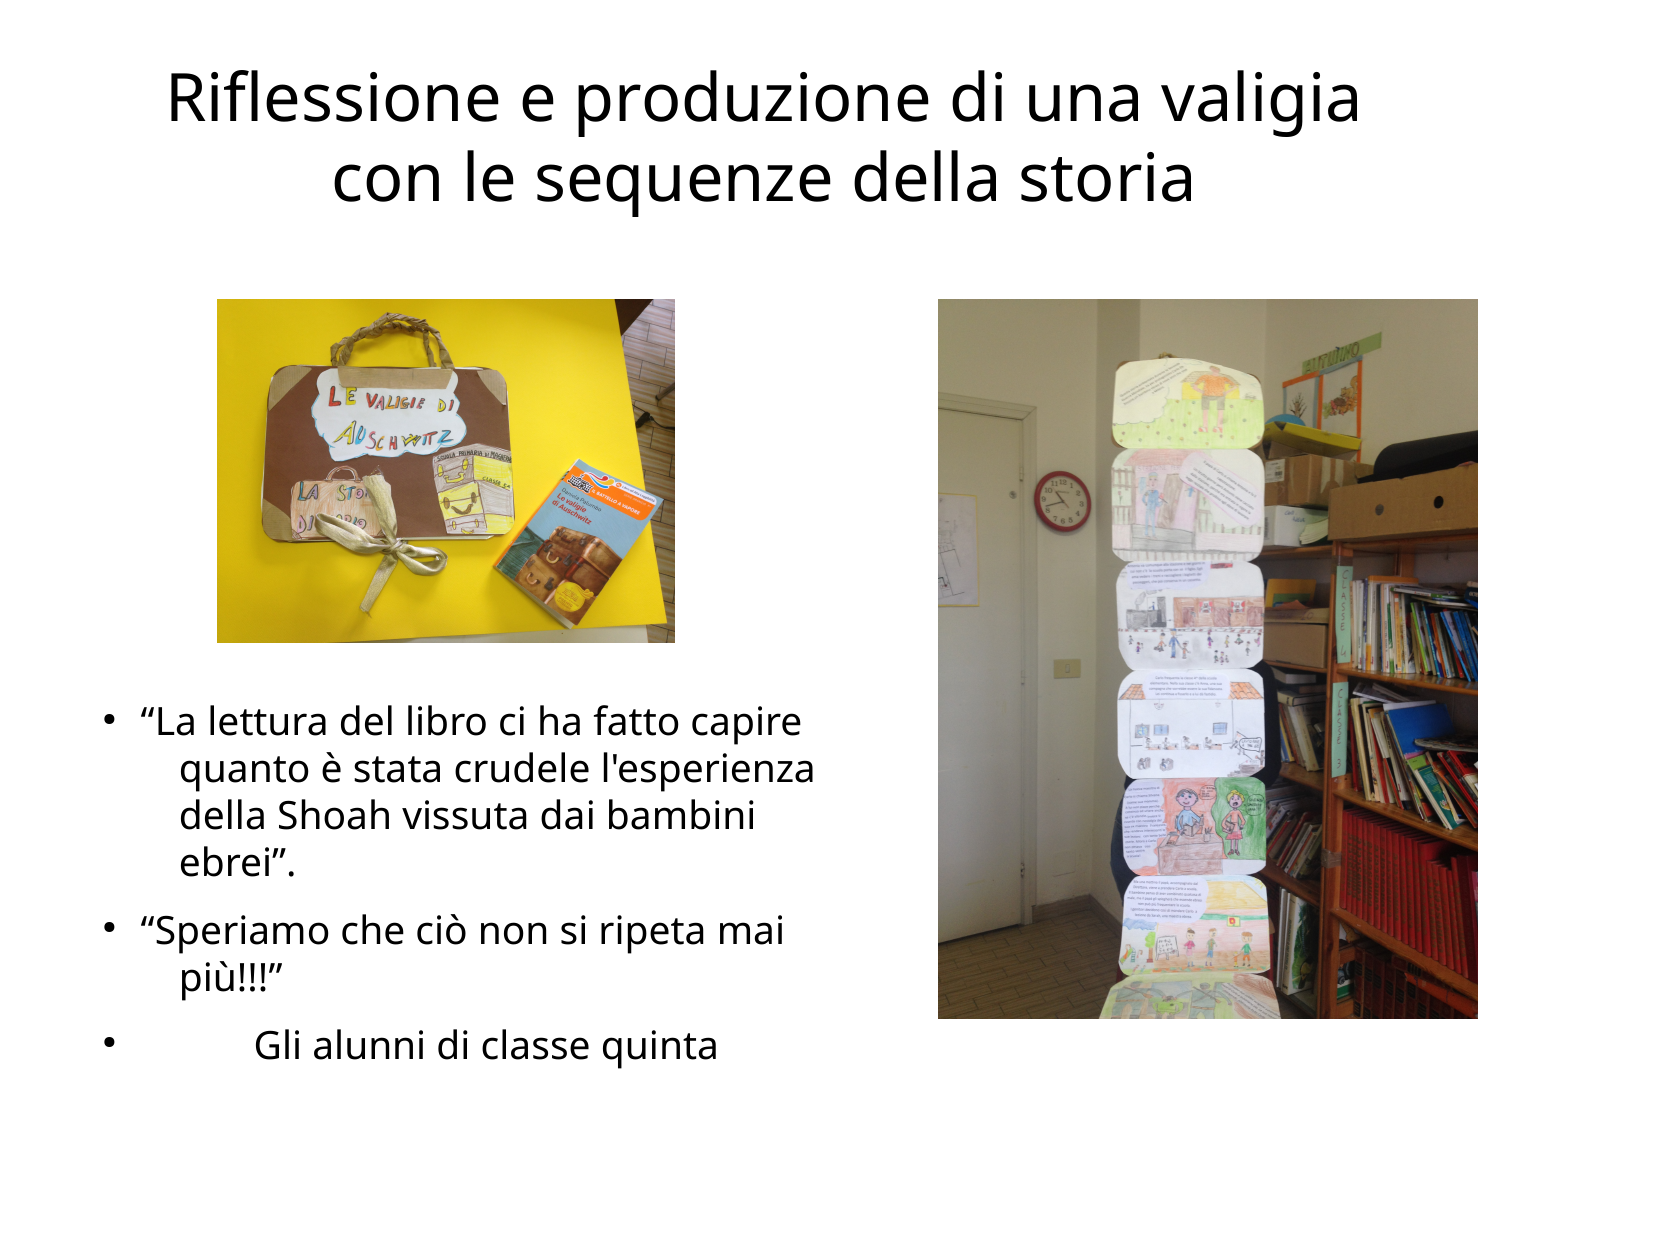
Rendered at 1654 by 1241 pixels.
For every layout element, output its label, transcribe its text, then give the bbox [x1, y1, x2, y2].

picture [938, 299, 1478, 1019]
picture [217, 299, 675, 643]
list “La lettura del libro ci ha fatto capire quanto è stata crudele l'esperienza della Shoah vissuta dai bambini ebrei”. “Speriamo che ciò non si ripeta mai più!!!” Gli alunni di classe quinta [76, 696, 839, 1075]
title Riflessione e produzione di una valigia con le sequenze della storia [100, 41, 1430, 228]
